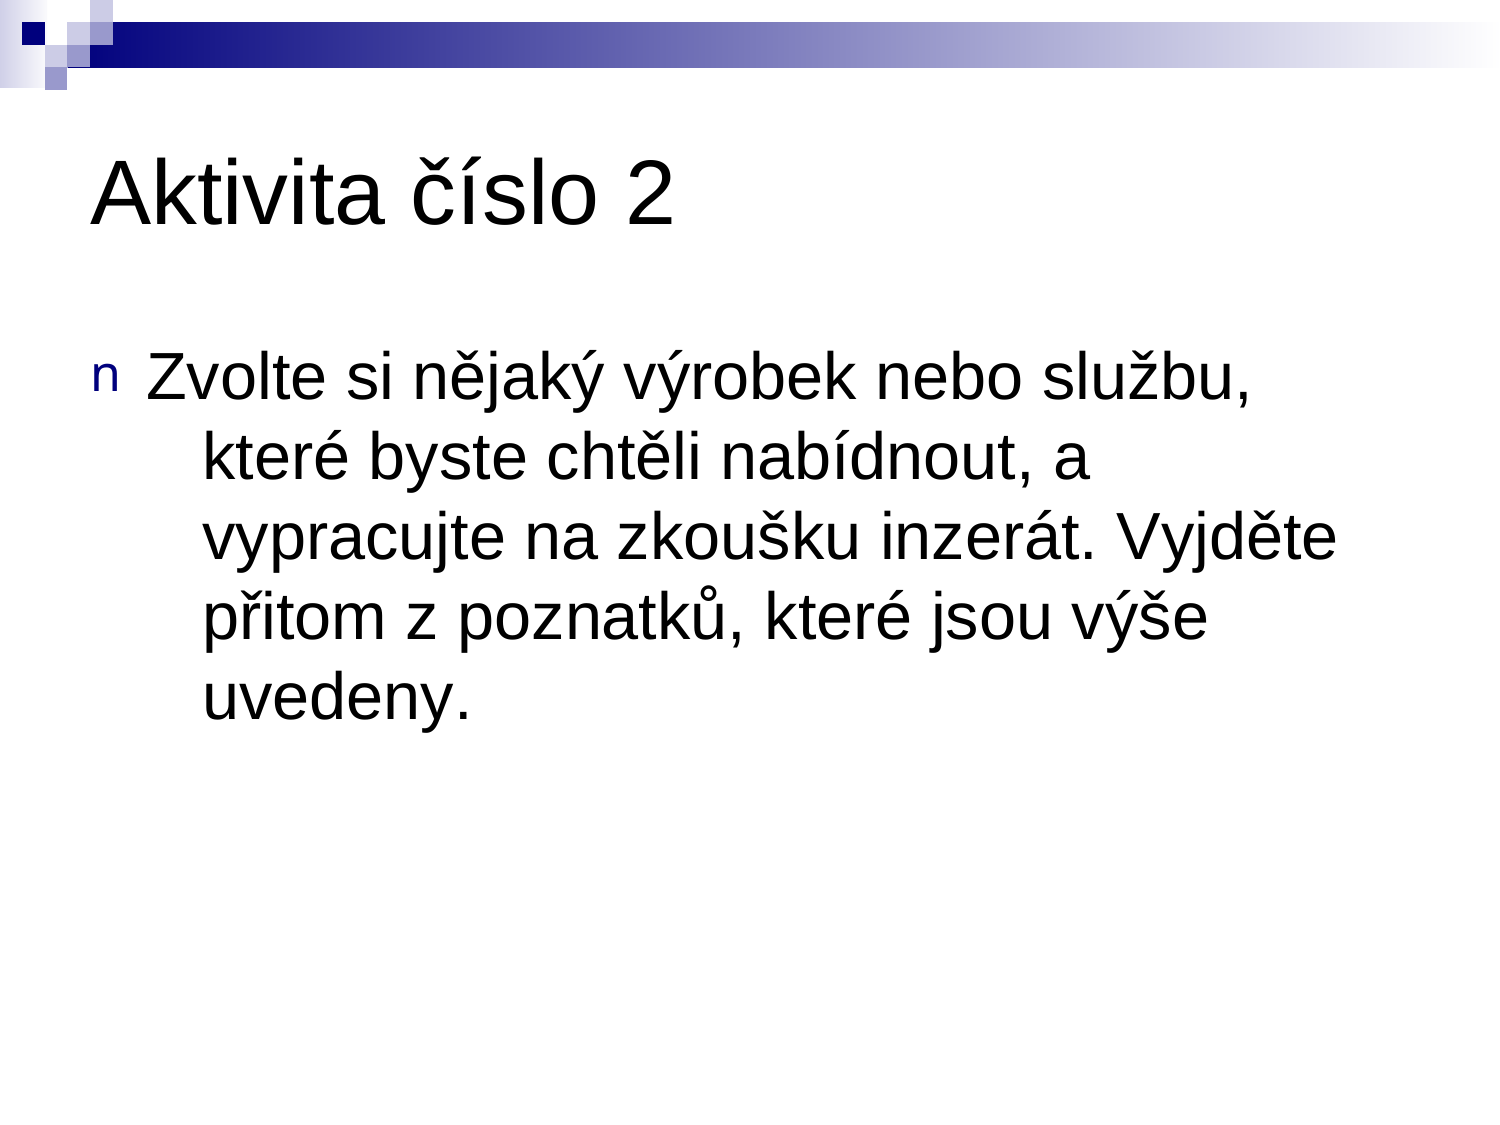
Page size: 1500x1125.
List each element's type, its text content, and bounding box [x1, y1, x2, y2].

title Aktivita číslo 2 [75, 75, 1426, 300]
list Zvolte si nějaký výrobek nebo službu, které byste chtěli nabídnout, a vypracujte na zkoušku inzerát. Vyjděte přitom z poznatků, které jsou výše uvedeny. [75, 324, 1426, 963]
